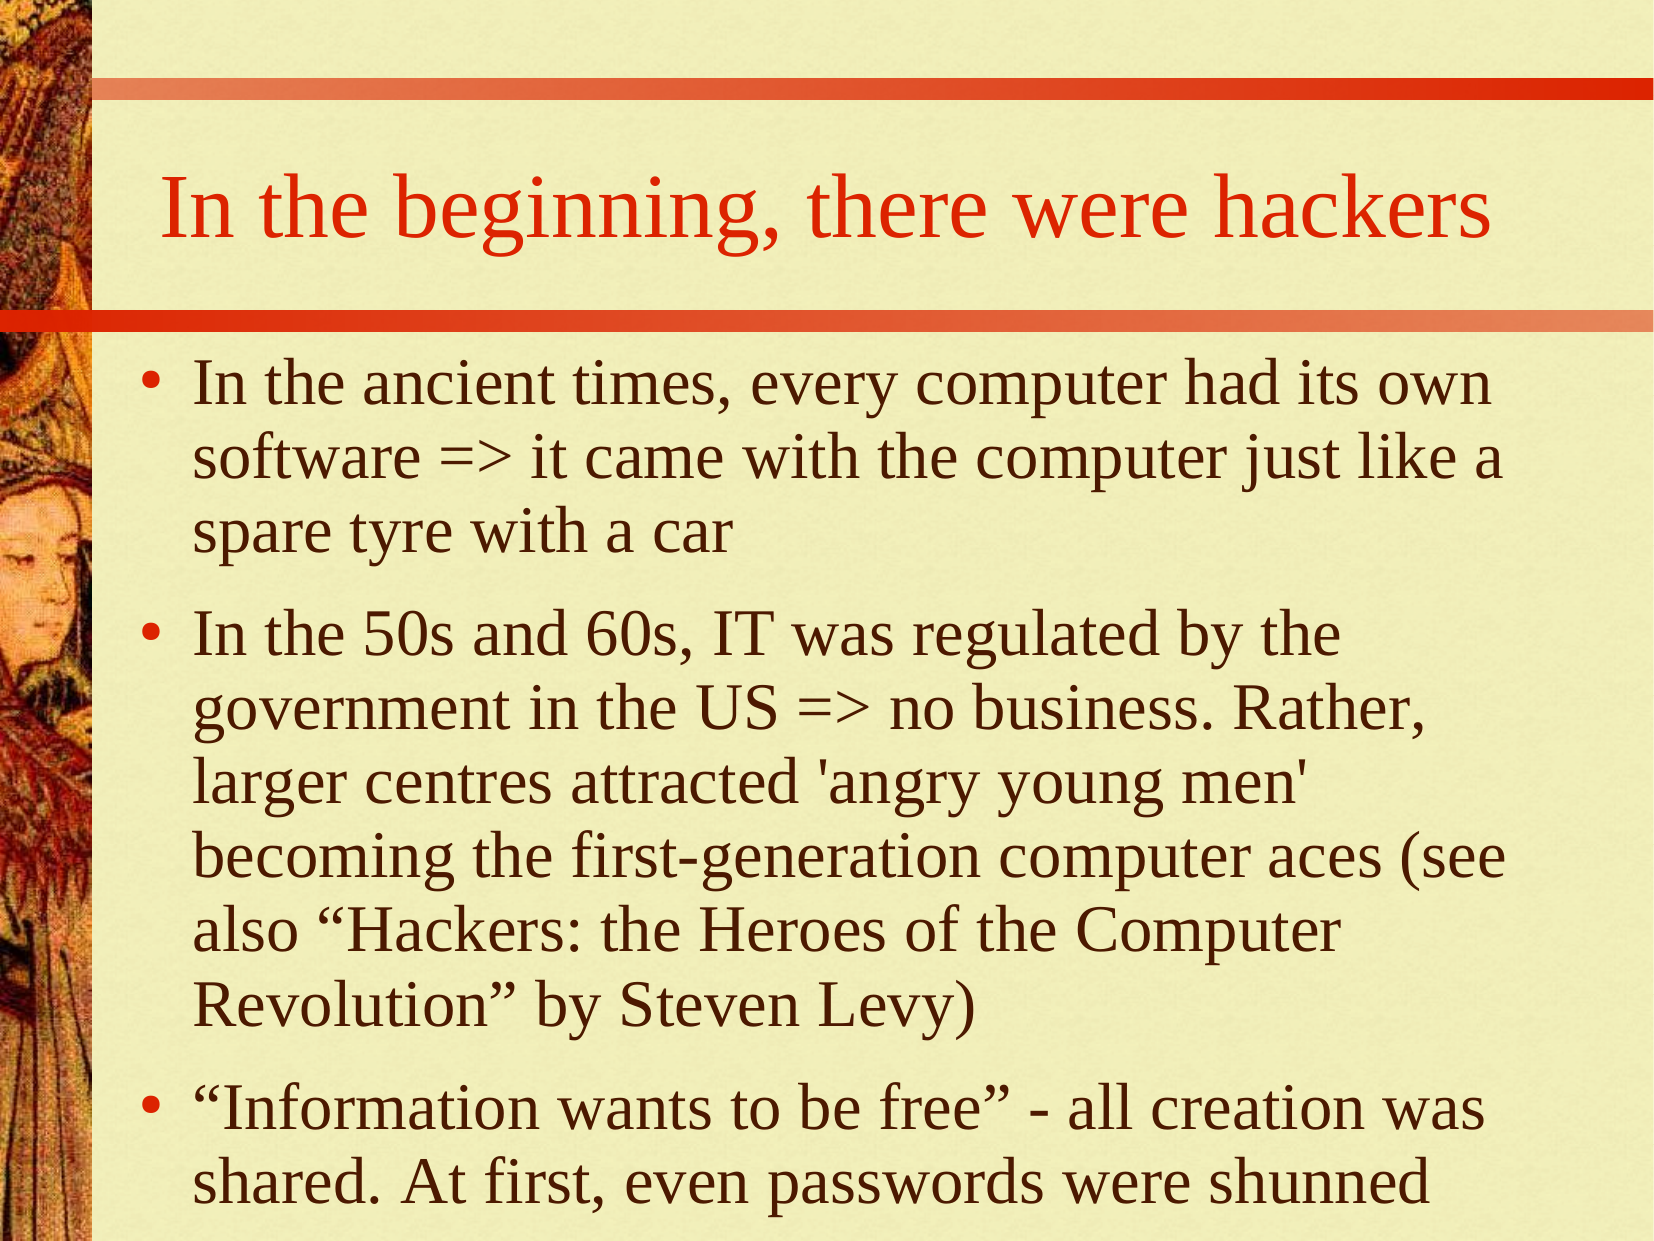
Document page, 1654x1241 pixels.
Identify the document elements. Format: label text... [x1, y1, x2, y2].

list In the ancient times, every computer had its own software => it came with the computer just like a spare tyre with a car In the 50s and 60s, IT was regulated by the government in the US => no business. Rather, larger centres attracted 'angry young men' becoming the first-generation computer aces (see also “Hackers: the Heroes of the Computer Revolution” by Steven Levy) “Information wants to be free” - all creation was shared. At first, even passwords were shunned [121, 344, 1534, 1219]
picture [0, 0, 1654, 310]
title In the beginning, there were hackers [121, 102, 1534, 311]
picture [0, 332, 1654, 1241]
